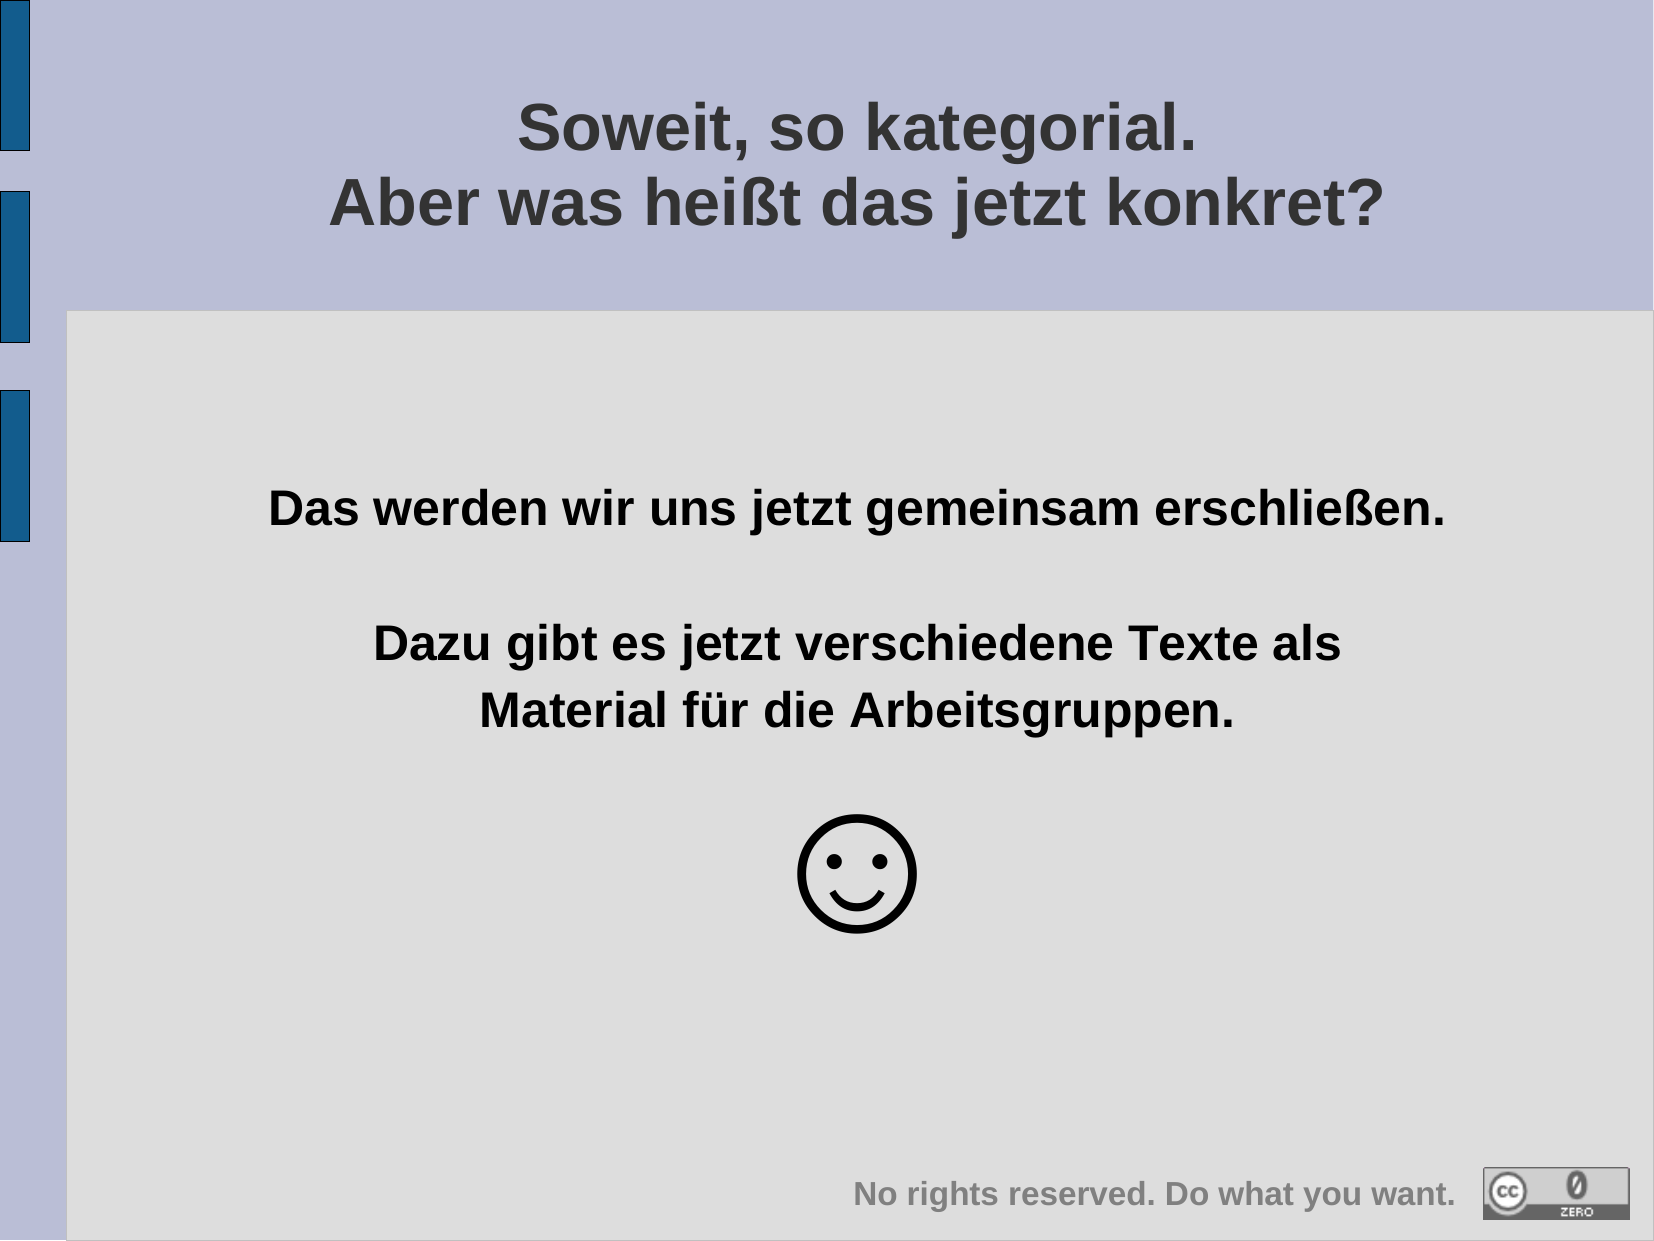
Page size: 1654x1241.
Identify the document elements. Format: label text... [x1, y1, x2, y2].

title Soweit, so kategorial. Aber was heißt das jetzt konkret? [121, 61, 1595, 269]
text_box No rights reserved. Do what you want. [838, 1167, 1477, 1220]
picture [1483, 1167, 1630, 1220]
list Das werden wir uns jetzt gemeinsam erschließen. Dazu gibt es jetzt verschiedene Texte als Material für die Arbeitsgruppen. ☺ [121, 344, 1595, 1152]
